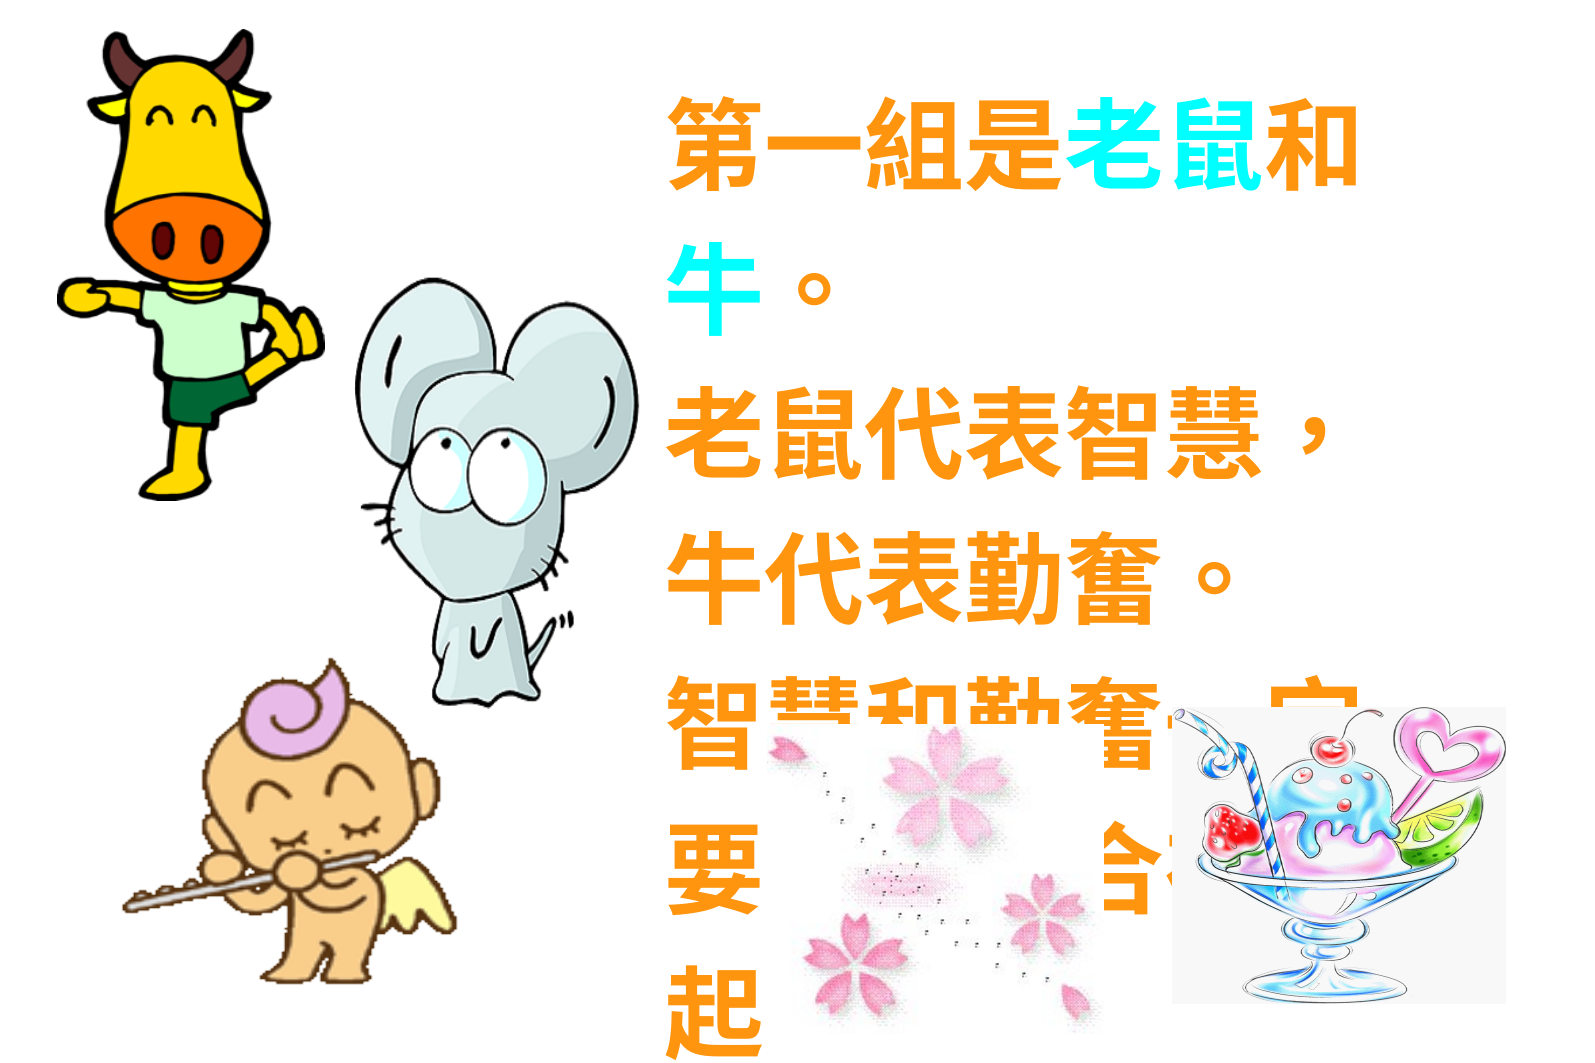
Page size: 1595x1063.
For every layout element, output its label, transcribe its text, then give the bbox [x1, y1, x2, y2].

picture [767, 724, 1104, 1034]
picture [90, 275, 652, 1004]
text_box 第一組是老鼠和牛。 老鼠代表智慧，牛代表勤奮。 智慧和勤奮一定要緊緊結合在一起。 [649, 59, 1477, 775]
picture [1172, 707, 1506, 1004]
picture [57, 29, 325, 501]
